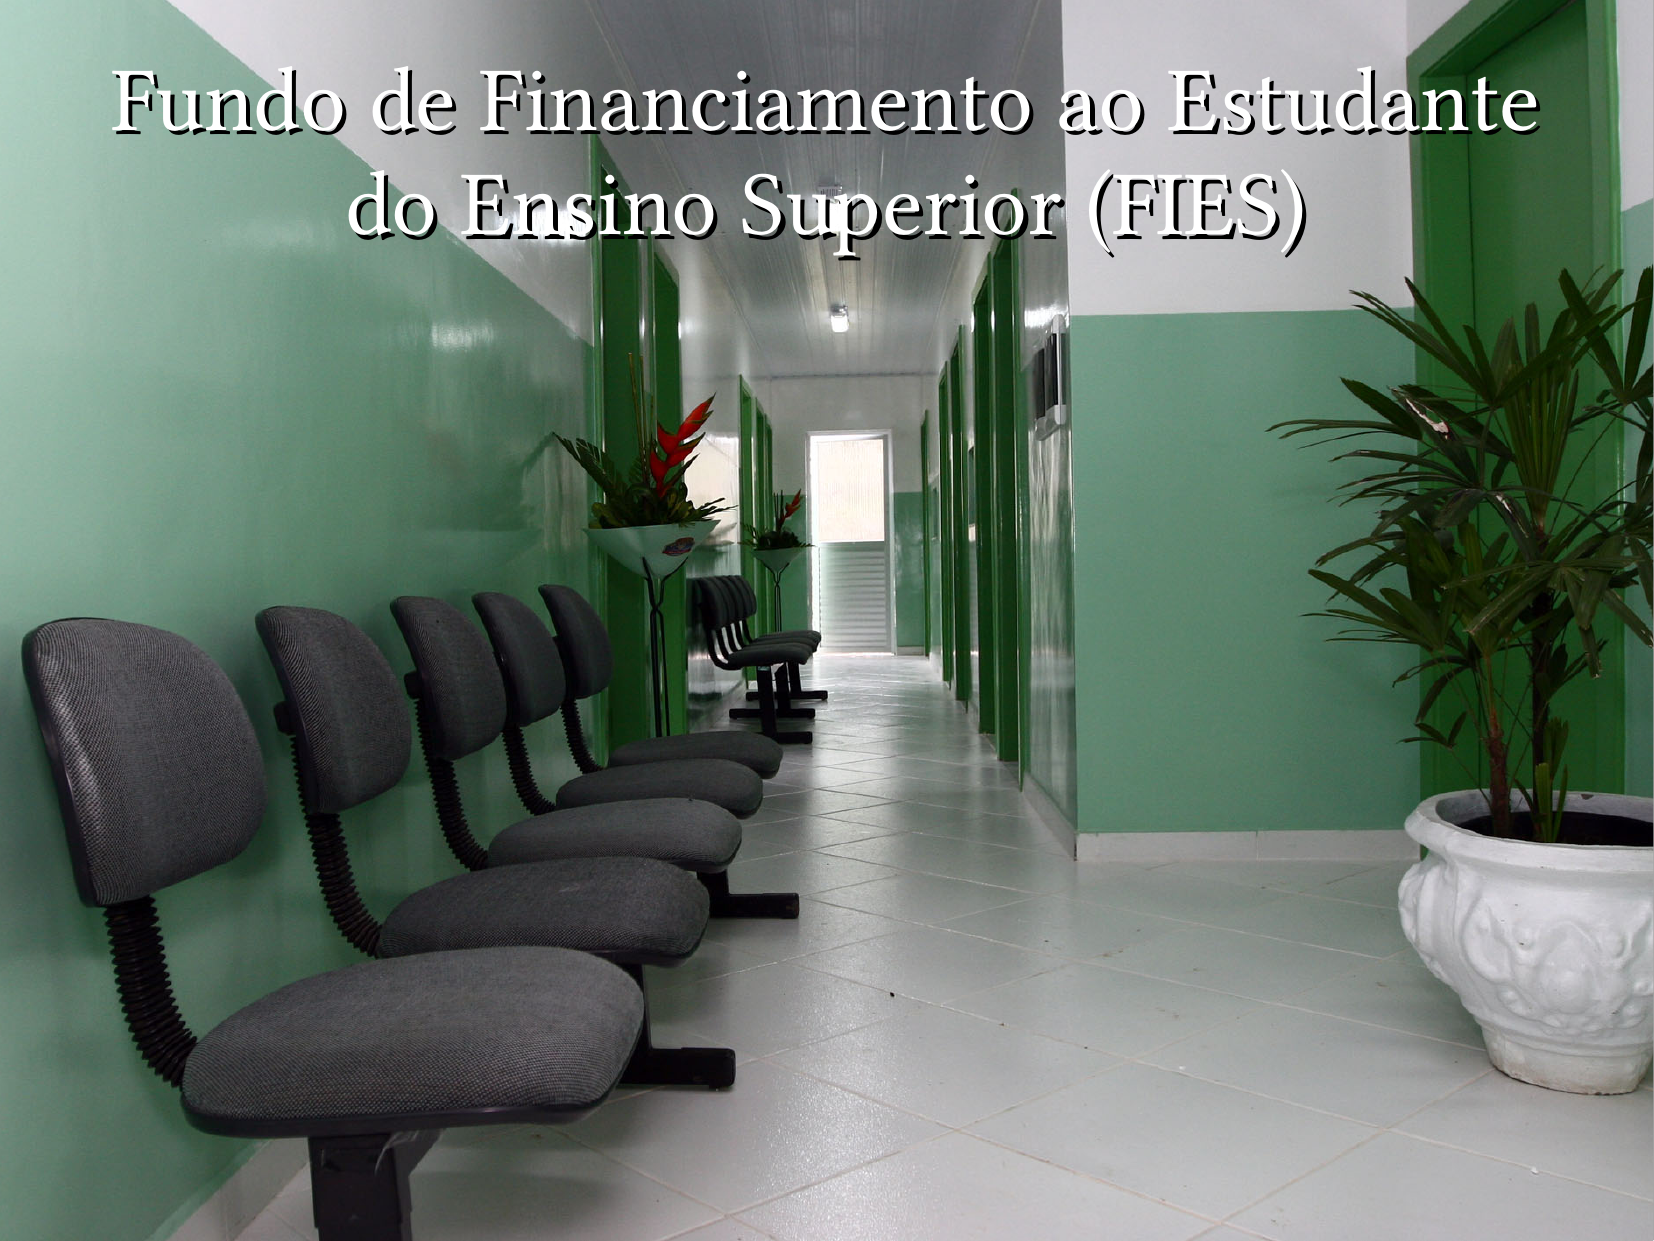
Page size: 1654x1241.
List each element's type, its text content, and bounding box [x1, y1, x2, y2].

title Fundo de Financiamento ao Estudante do Ensino Superior (FIES) [82, 48, 1571, 258]
picture [0, 0, 1654, 1241]
